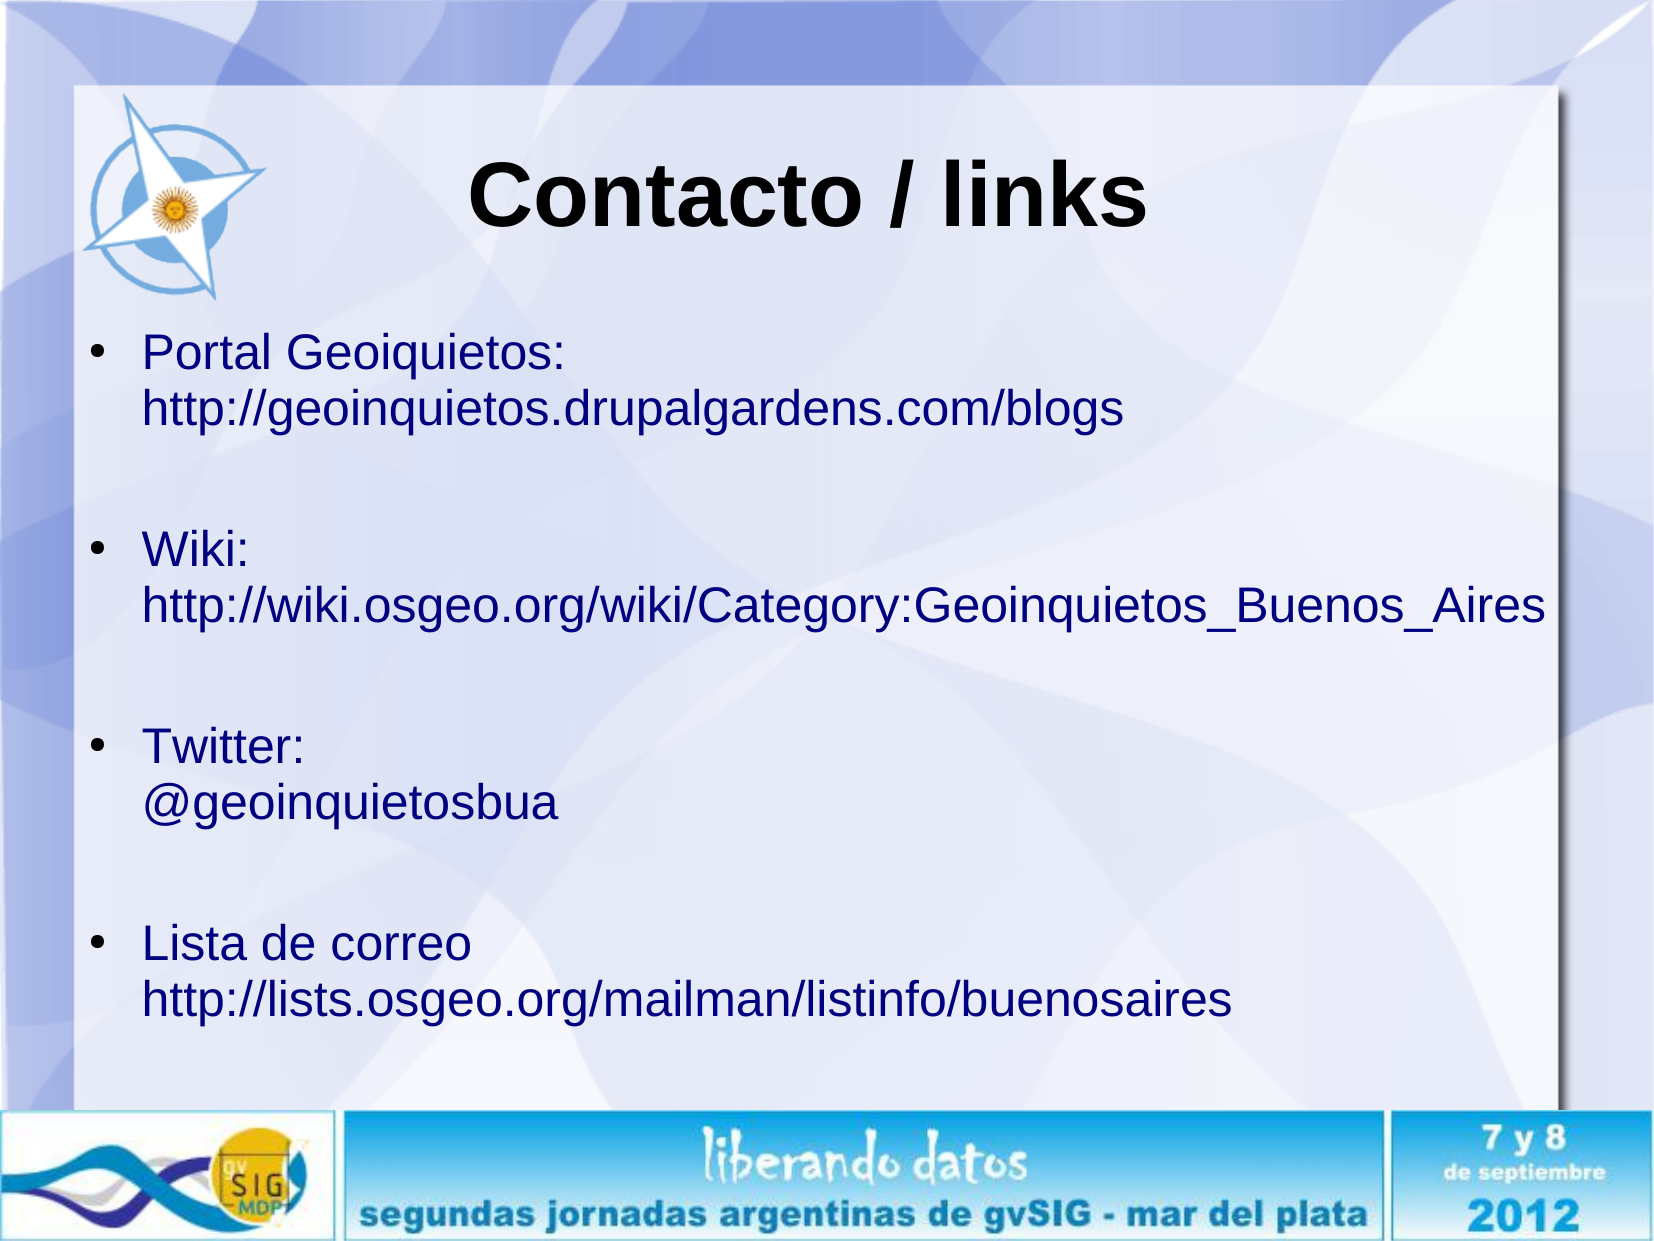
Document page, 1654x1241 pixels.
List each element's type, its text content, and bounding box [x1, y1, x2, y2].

picture [0, 0, 1654, 1241]
list Portal Geoiquietos: http://geoinquietos.drupalgardens.com/blogs Wiki: http://wiki.osgeo.org/wiki/Category:Geoinquietos_Buenos_Aires Twitter: @geoinquietosbua Lista de correo http://lists.osgeo.org/mailman/listinfo/buenosaires [70, 324, 1548, 1110]
title Contacto / links [272, 90, 1536, 298]
